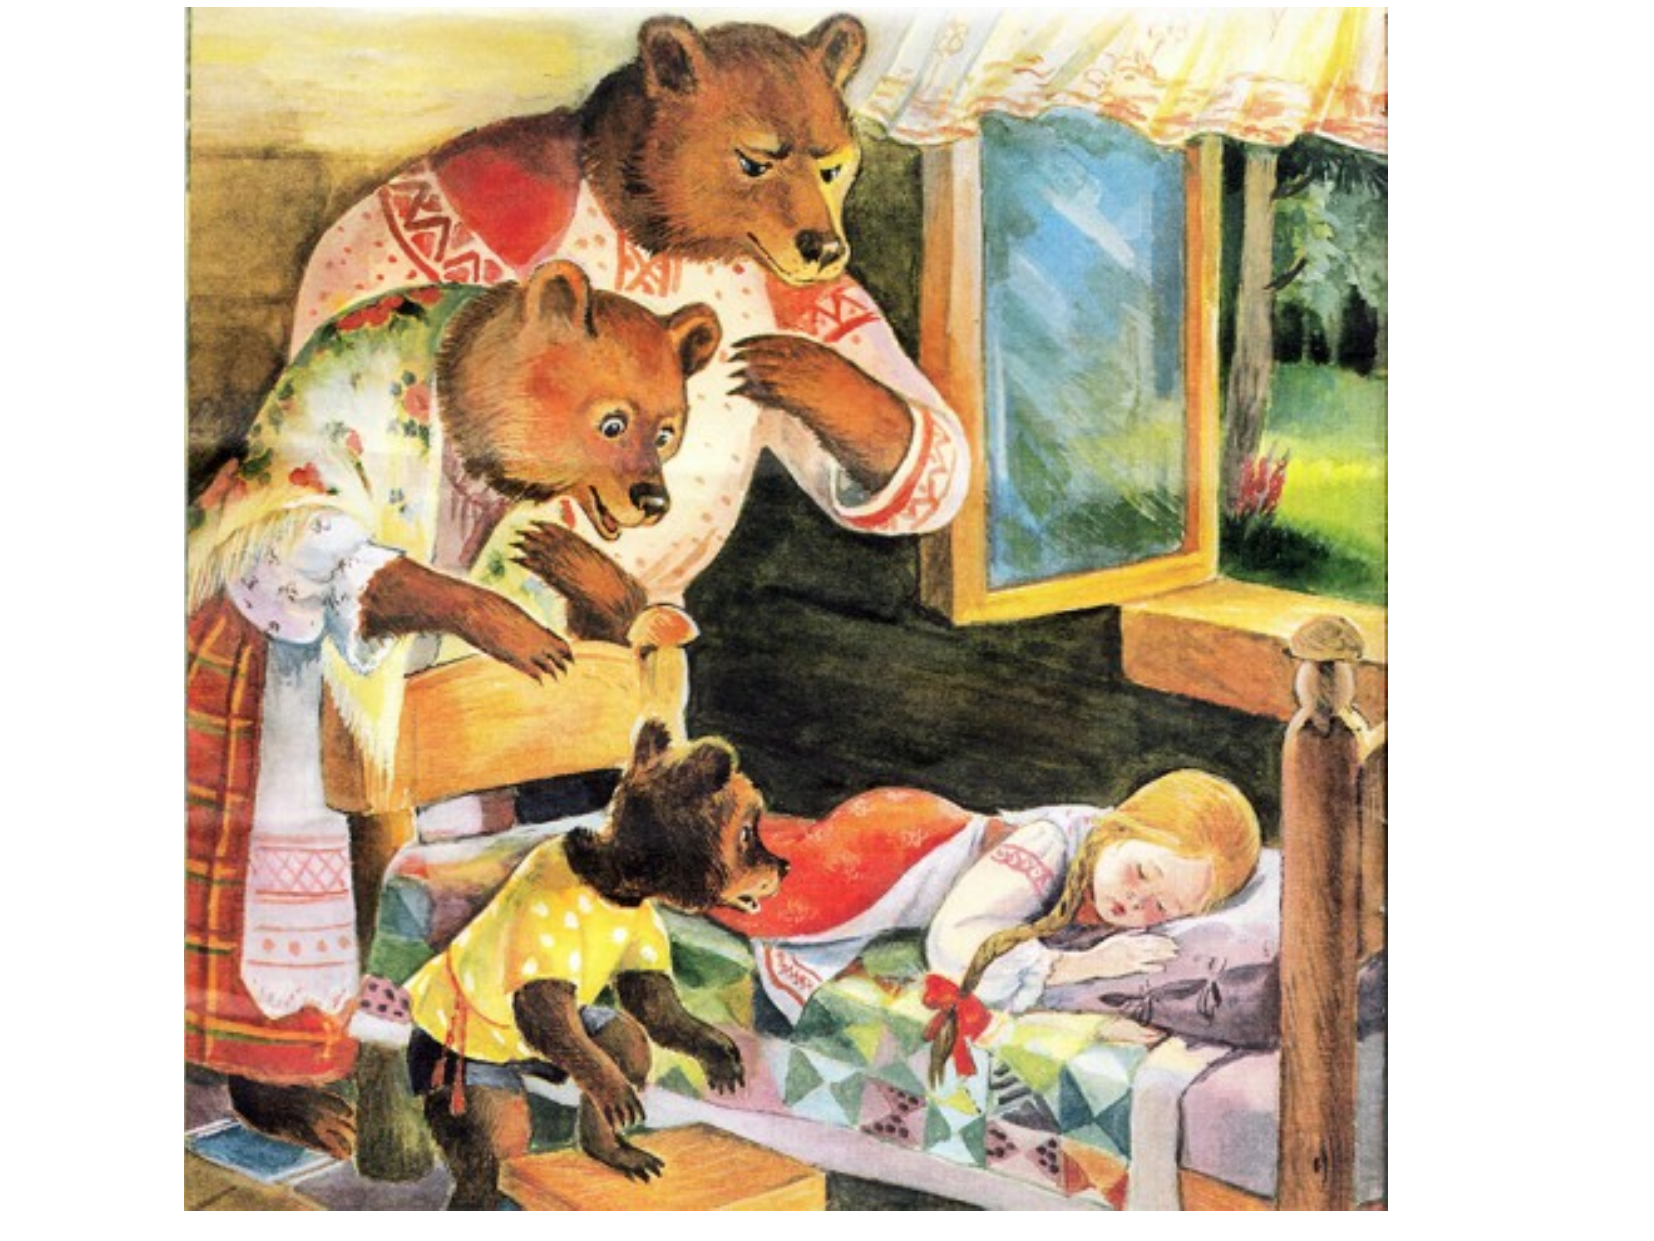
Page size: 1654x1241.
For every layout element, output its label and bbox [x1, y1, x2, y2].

picture [184, 7, 1388, 1211]
